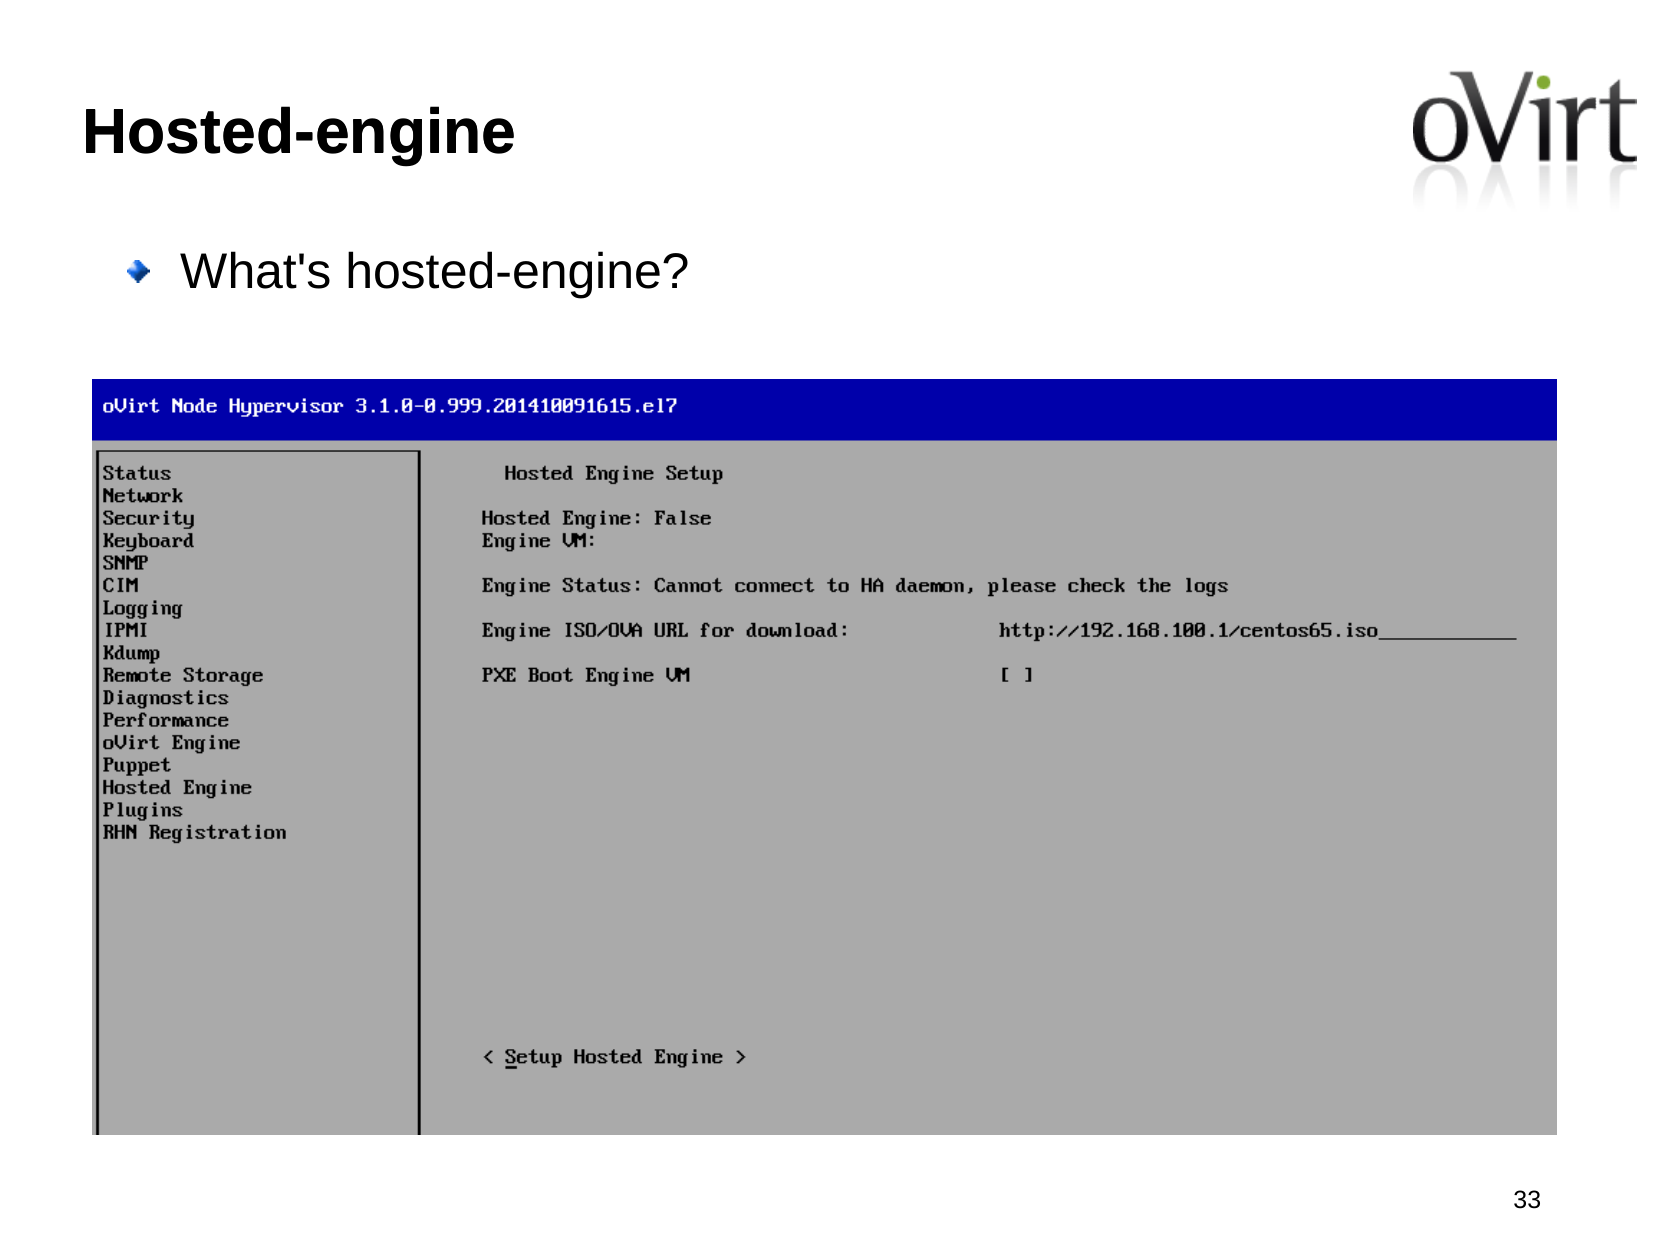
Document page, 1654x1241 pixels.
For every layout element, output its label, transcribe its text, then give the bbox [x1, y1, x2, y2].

title Hosted-engine [82, 37, 1378, 226]
list What's hosted-engine? [109, 158, 1589, 347]
picture [1413, 63, 1637, 212]
picture [92, 379, 1557, 1135]
